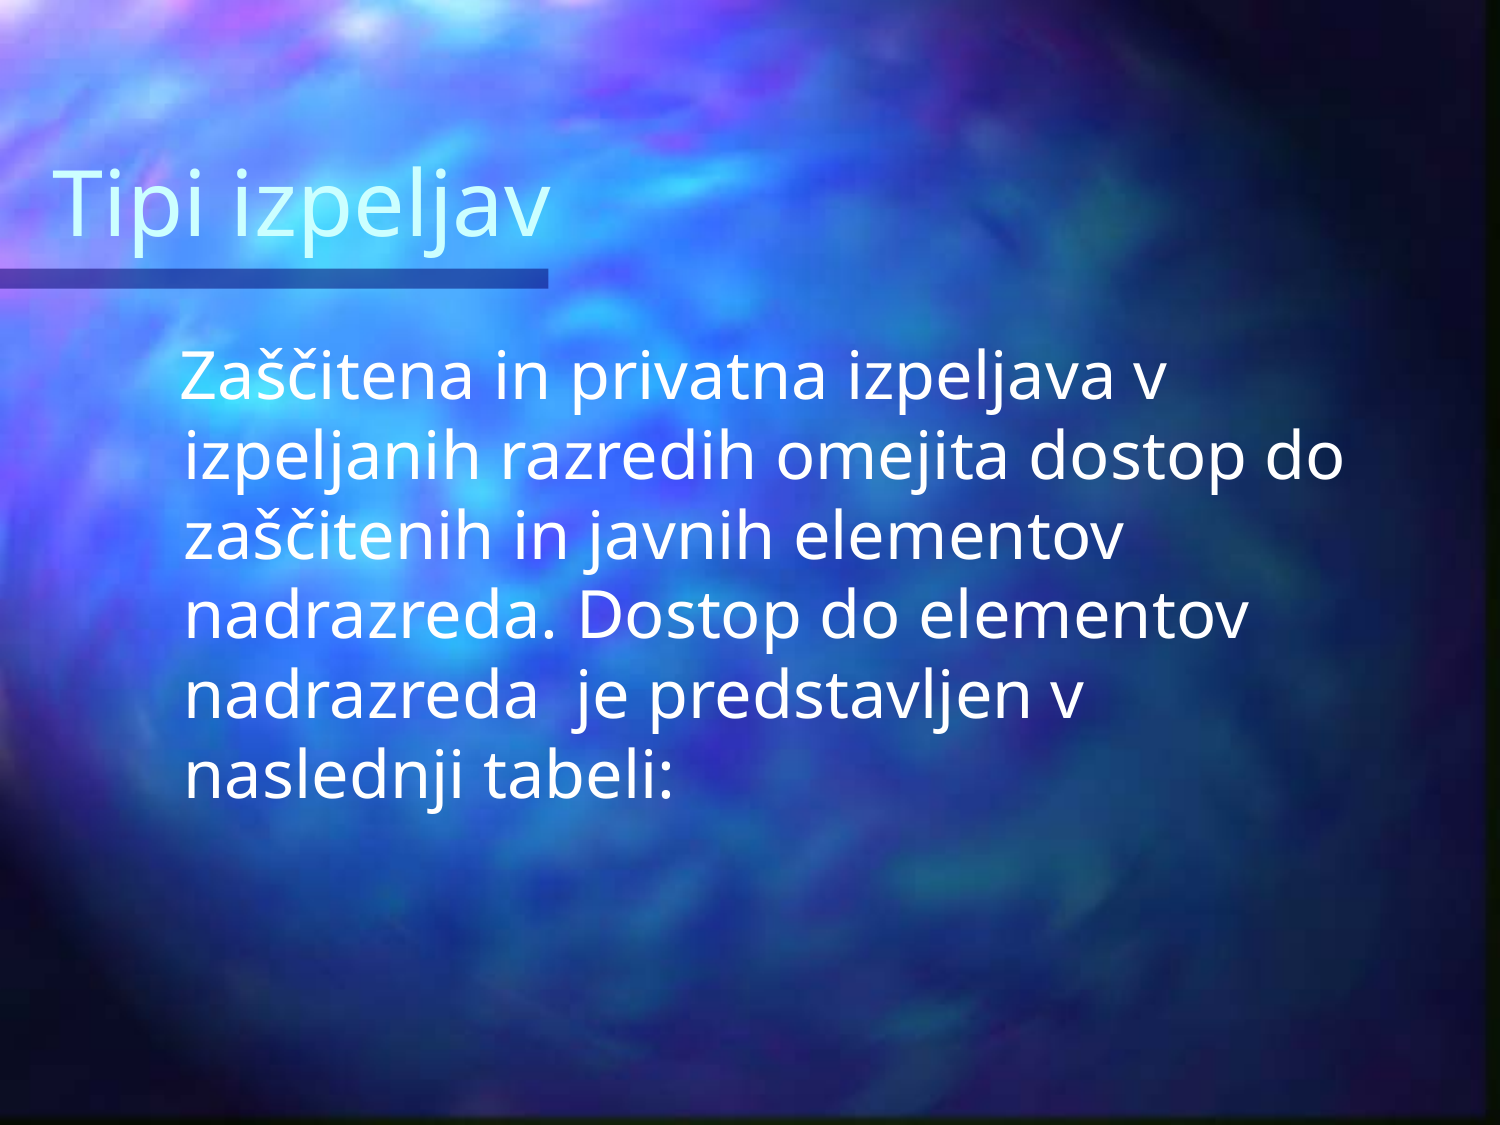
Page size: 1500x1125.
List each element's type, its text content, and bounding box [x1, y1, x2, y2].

picture [0, 0, 1500, 1125]
list Zaščitena in privatna izpeljava v izpeljanih razredih omejita dostop do zaščitenih in javnih elementov nadrazreda. Dostop do elementov nadrazreda je predstavljen v naslednji tabeli: [112, 324, 1388, 1000]
title Tipi izpeljav [37, 75, 1313, 263]
